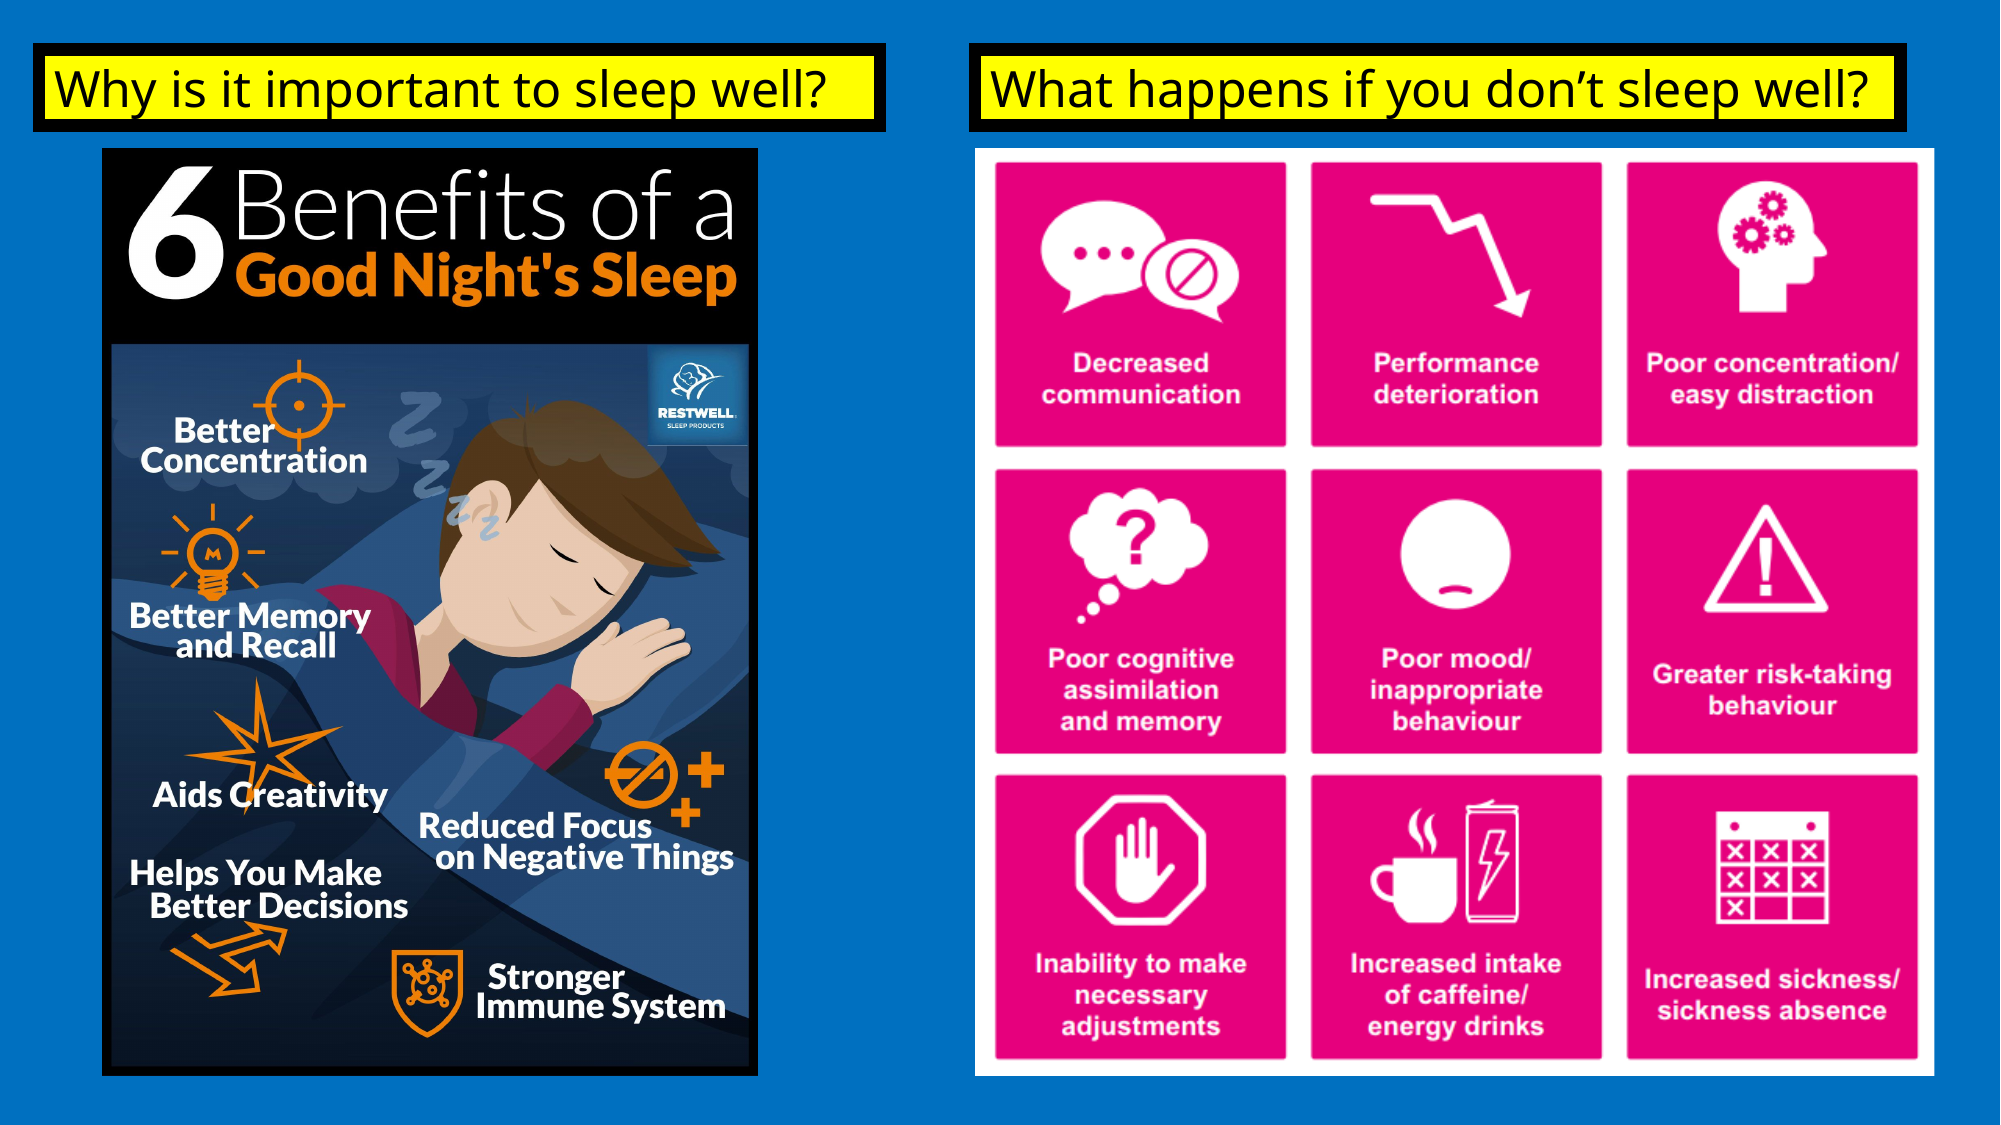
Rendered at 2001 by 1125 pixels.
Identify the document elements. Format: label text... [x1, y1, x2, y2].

picture [102, 148, 758, 1076]
text_box What happens if you don’t sleep well? [975, 49, 1901, 126]
text_box Why is it important to sleep well? [39, 49, 880, 126]
picture [975, 148, 1935, 1076]
